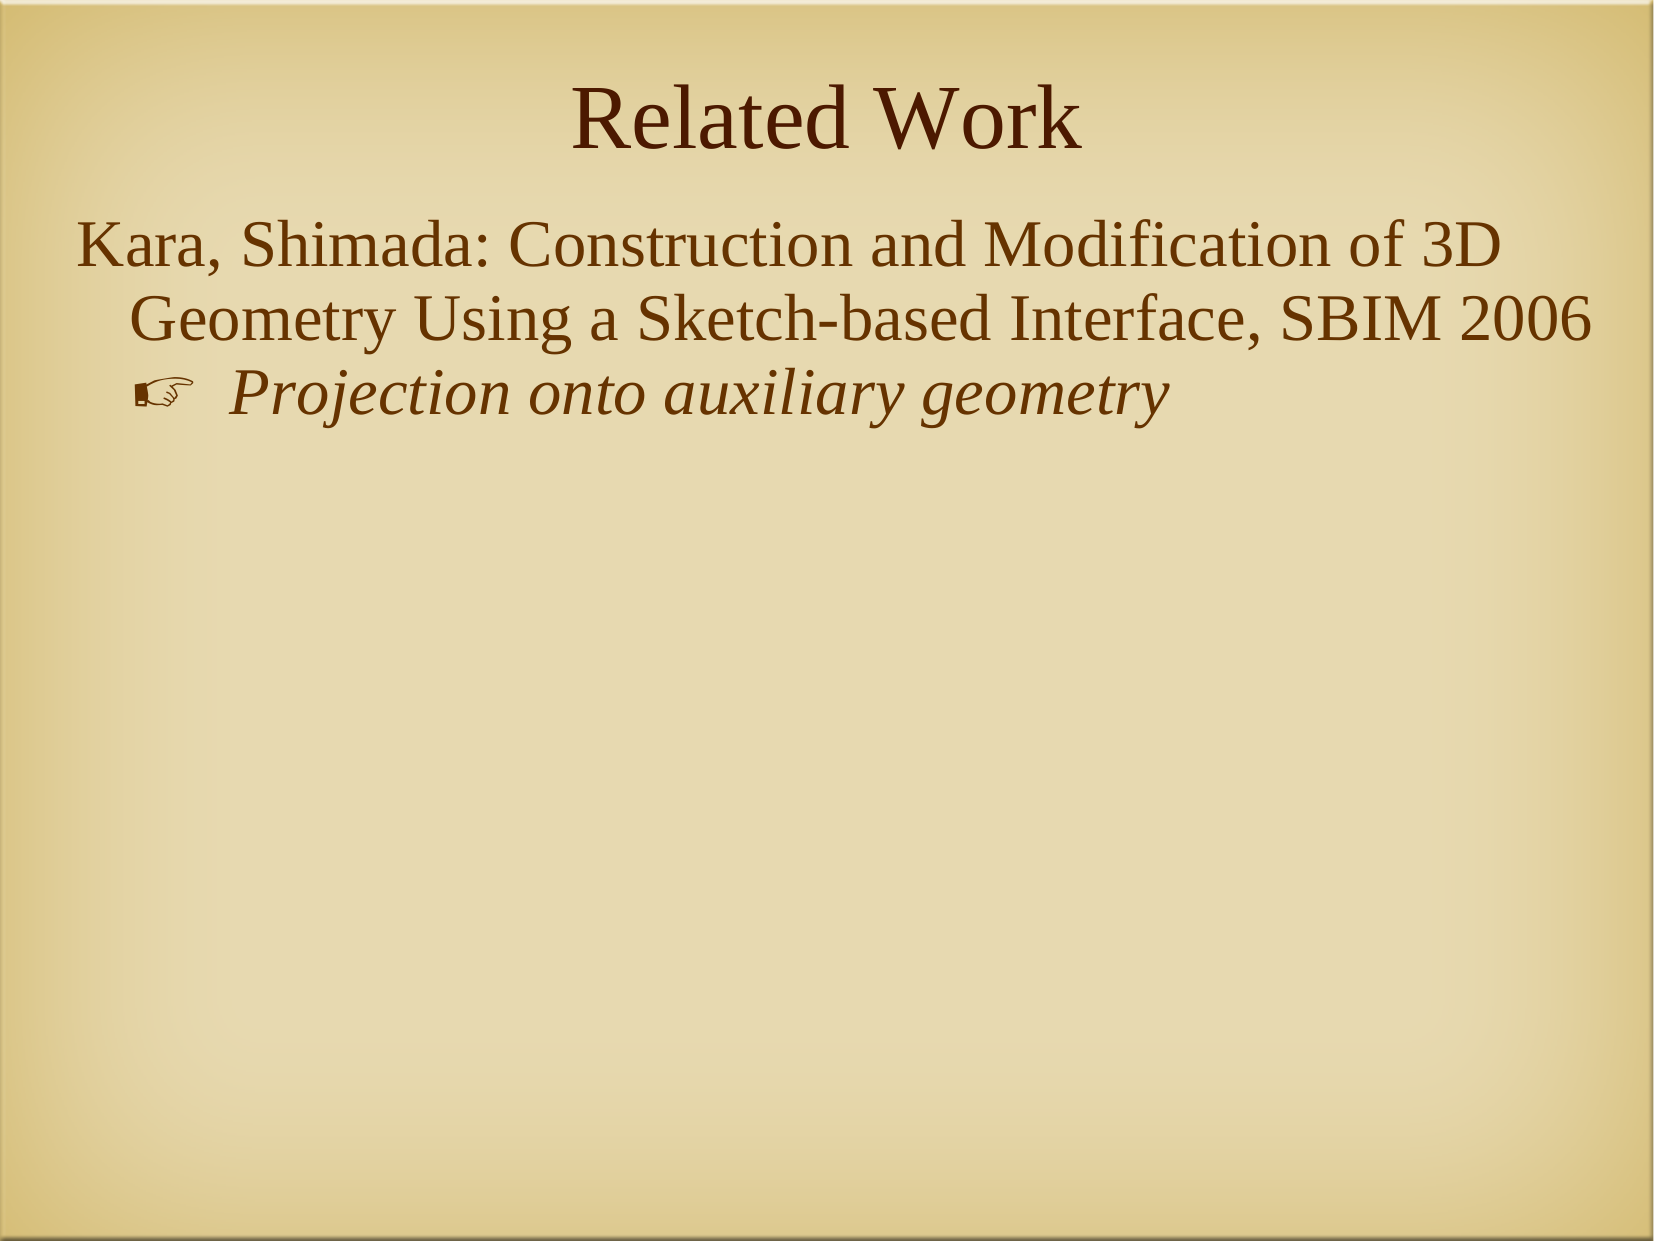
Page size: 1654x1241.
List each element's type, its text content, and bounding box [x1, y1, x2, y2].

title Related Work [59, 58, 1595, 178]
picture [0, 0, 1654, 1241]
list Kara, Shimada: Construction and Modification of 3D Geometry Using a Sketch-based Interface, SBIM 2006  Projection onto auxiliary geometry [59, 206, 1610, 1182]
